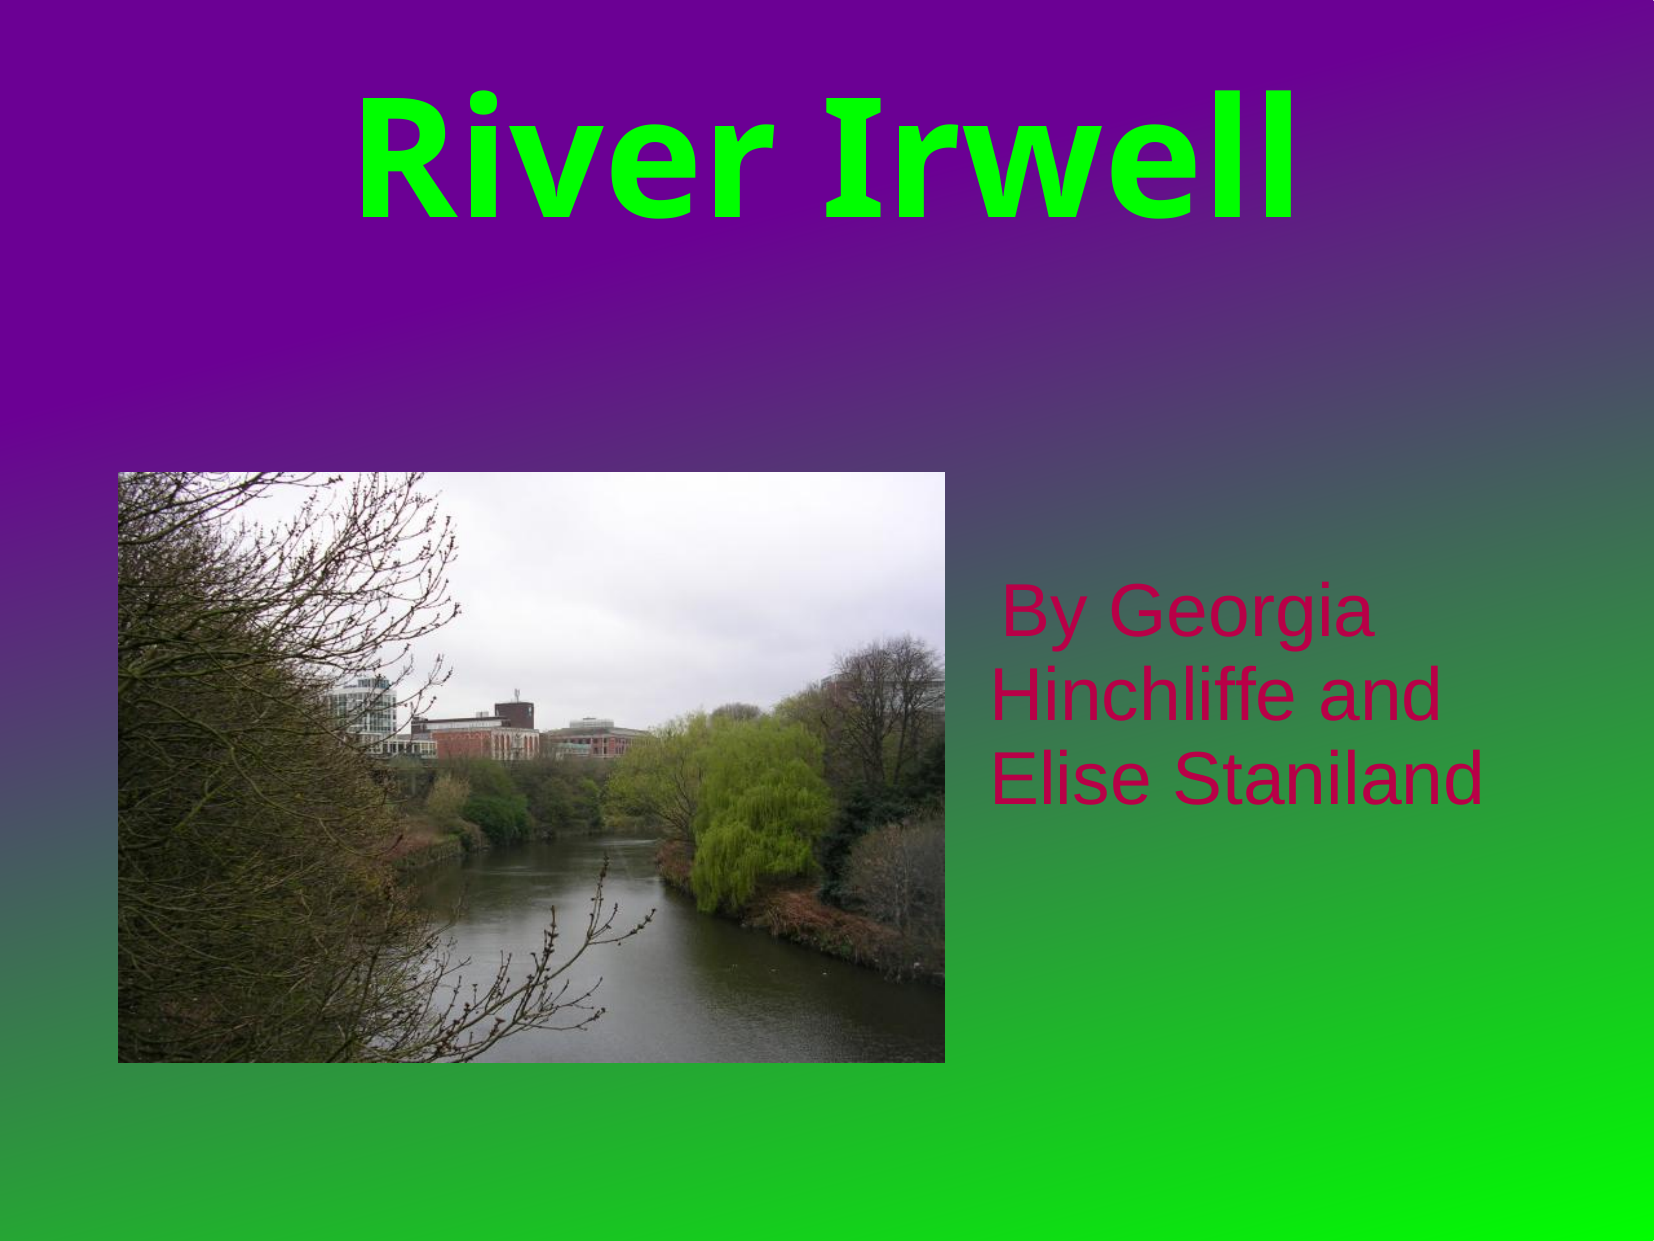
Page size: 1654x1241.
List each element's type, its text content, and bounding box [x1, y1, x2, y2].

title River Irwell [82, 35, 1571, 271]
text_box By Georgia Hinchliffe and Elise Staniland [974, 561, 1536, 945]
picture [118, 472, 945, 1063]
